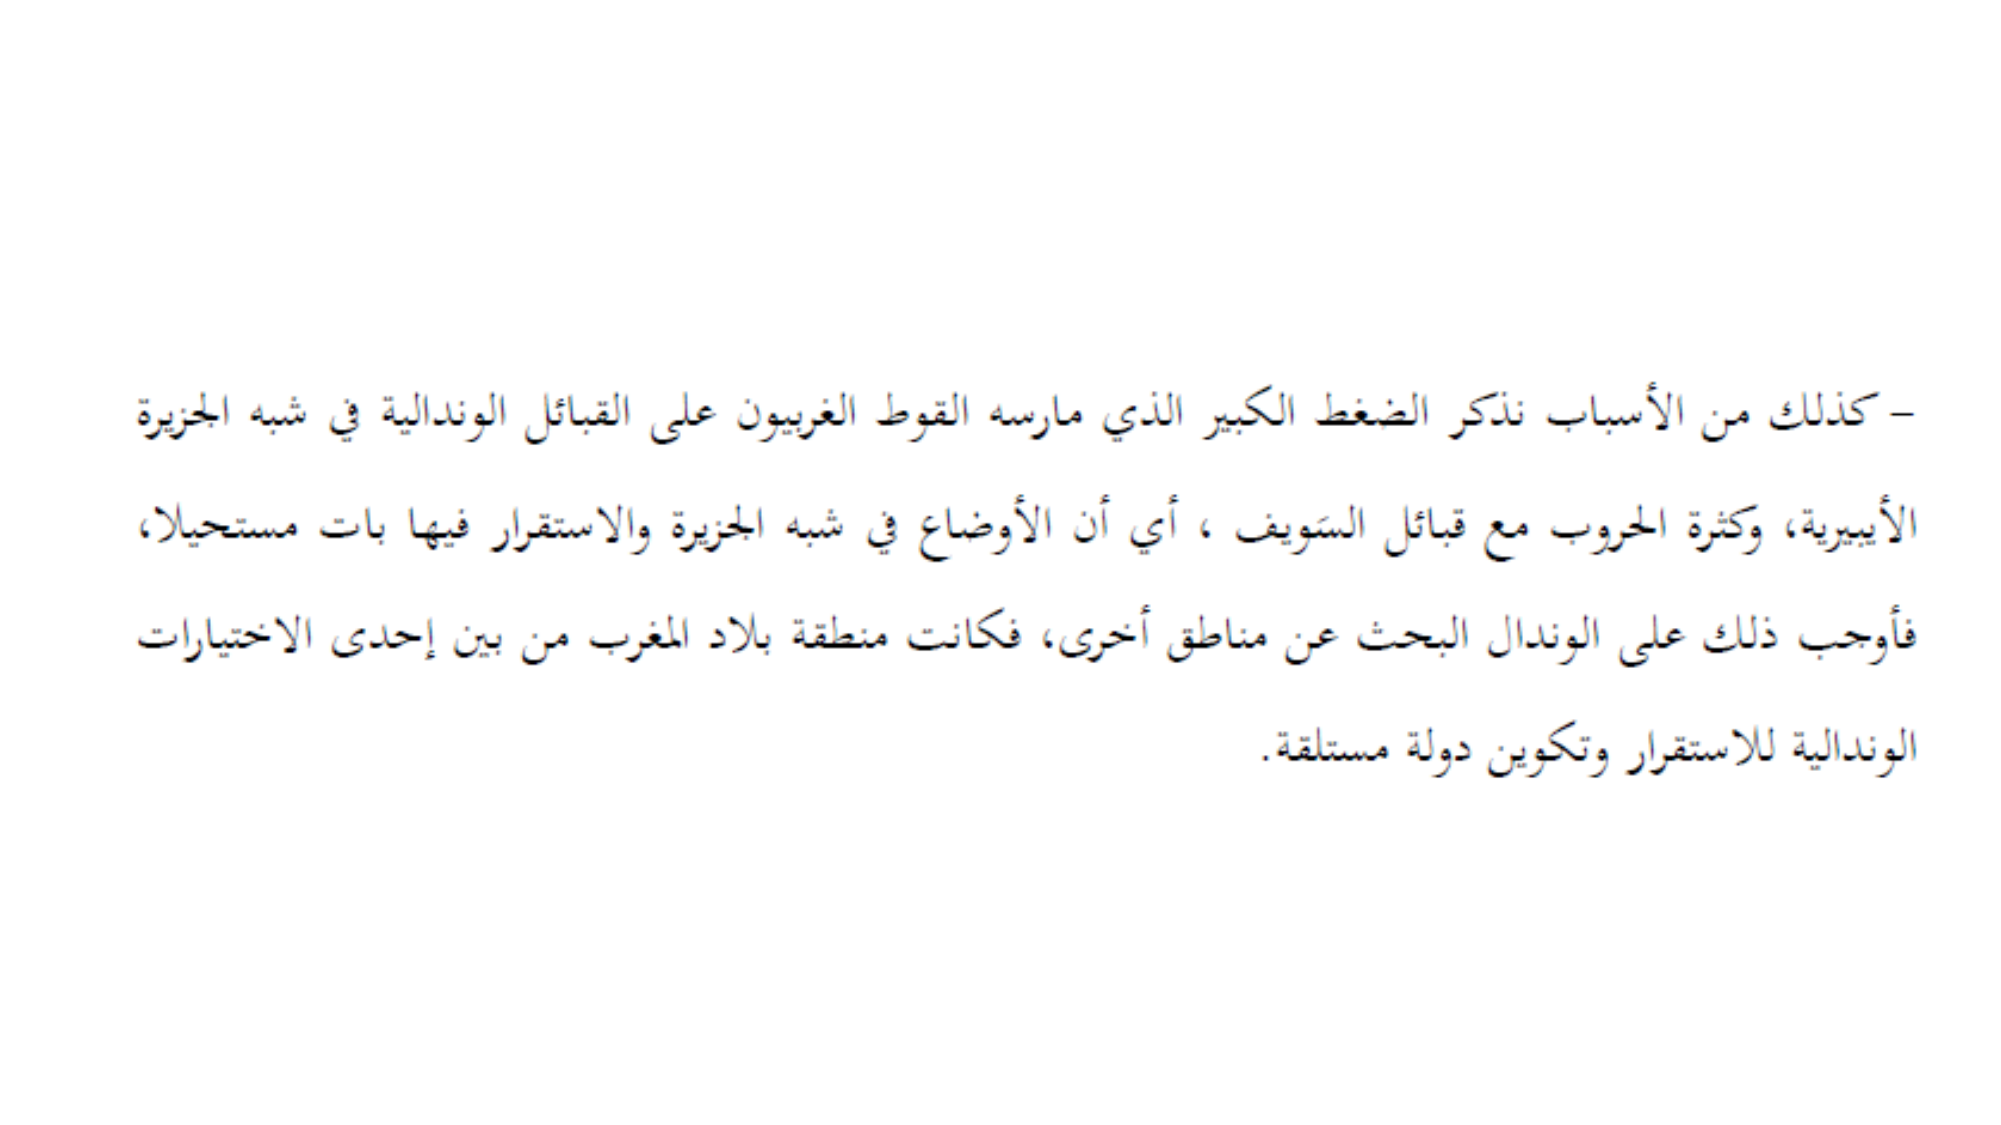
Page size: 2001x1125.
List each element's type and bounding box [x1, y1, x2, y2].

picture [63, 354, 1978, 812]
